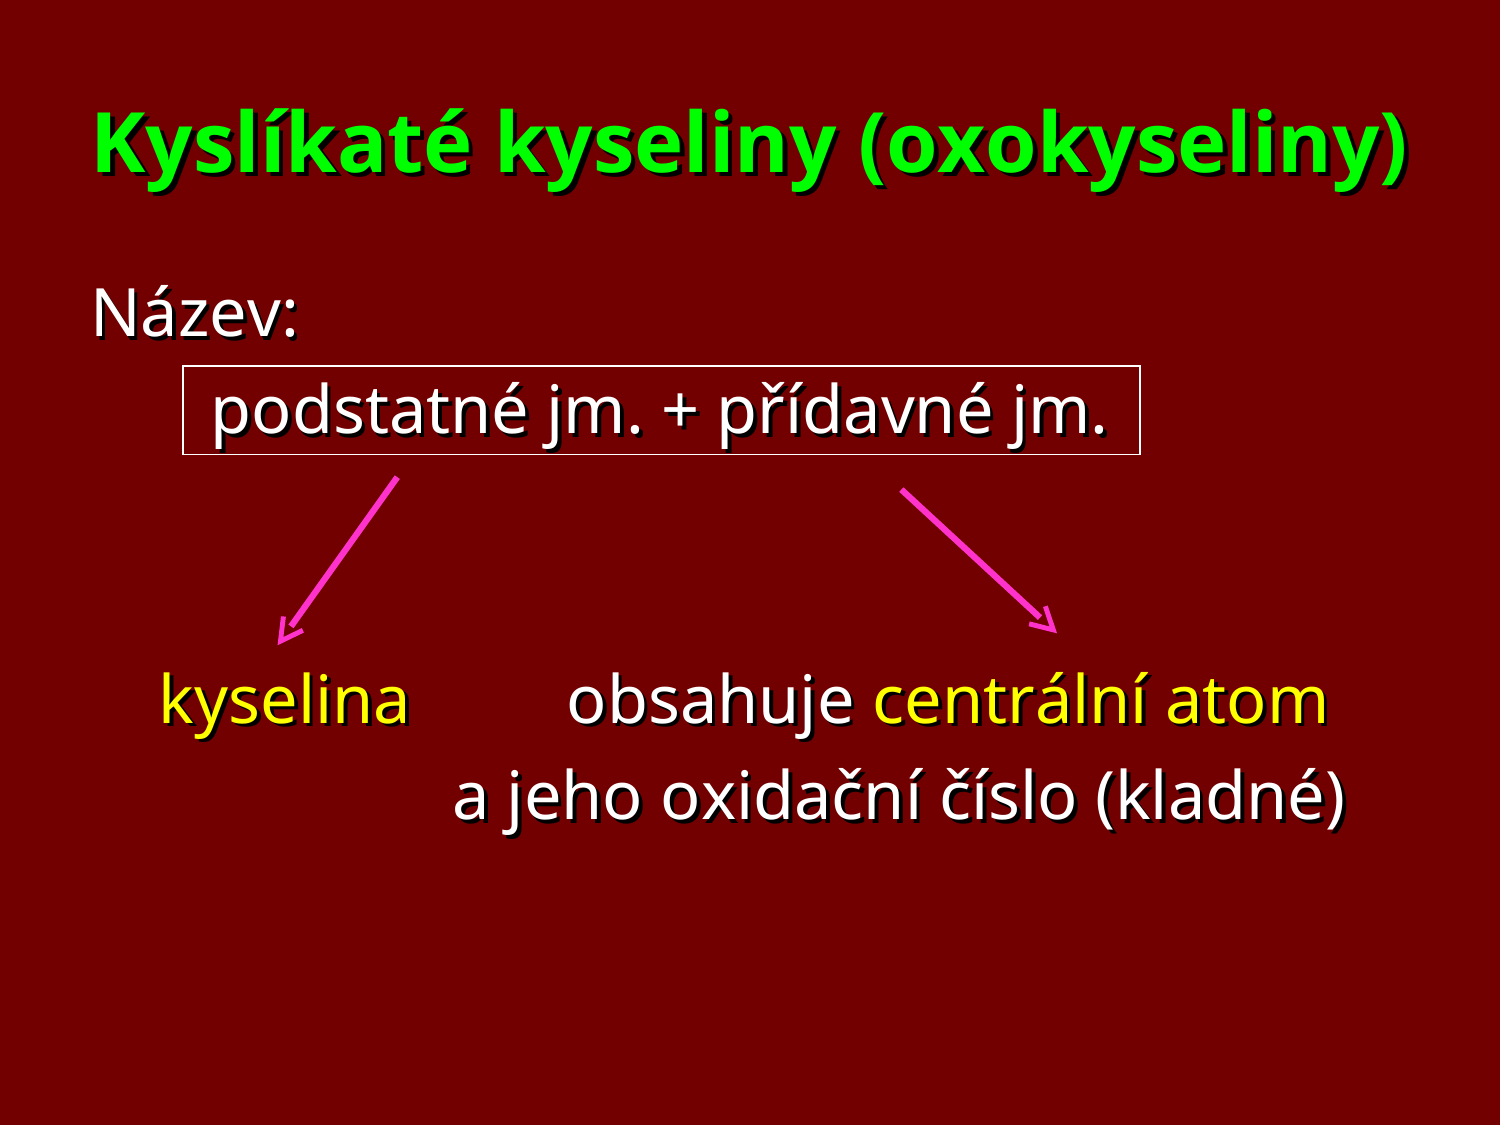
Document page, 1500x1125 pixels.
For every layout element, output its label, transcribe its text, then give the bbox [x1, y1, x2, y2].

title Kyslíkaté kyseliny (oxokyseliny) [75, 31, 1426, 247]
text_box [183, 365, 1140, 455]
list Název: podstatné jm. + přídavné jm. kyselina obsahuje centrální atom a jeho oxidační číslo (kladné) [75, 262, 1426, 1034]
